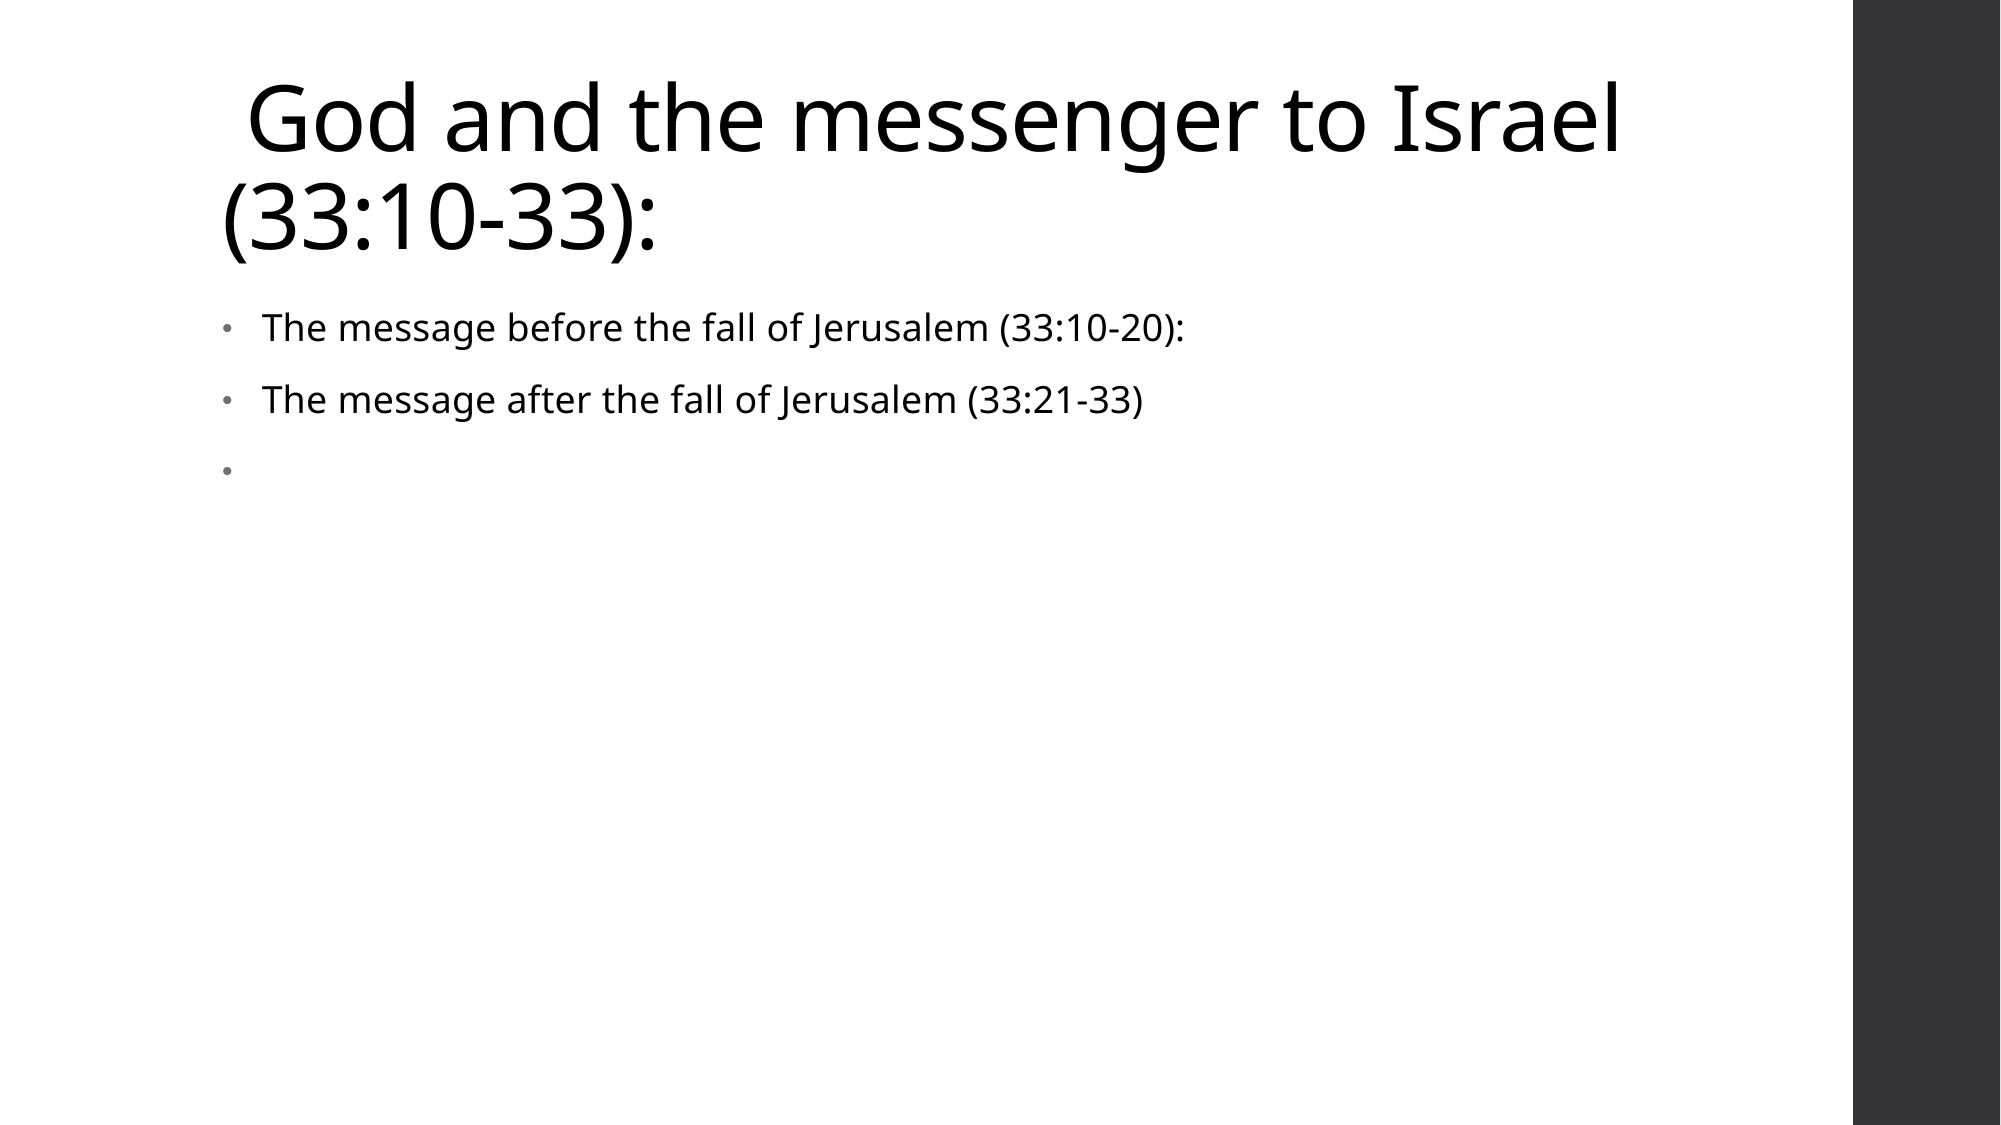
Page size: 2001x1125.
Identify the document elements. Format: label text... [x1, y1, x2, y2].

list The message before the fall of Jerusalem (33:10-20): The message after the fall of Jerusalem (33:21-33) [206, 299, 1617, 1014]
title God and the messenger to Israel (33:10-33): [206, 60, 1797, 278]
